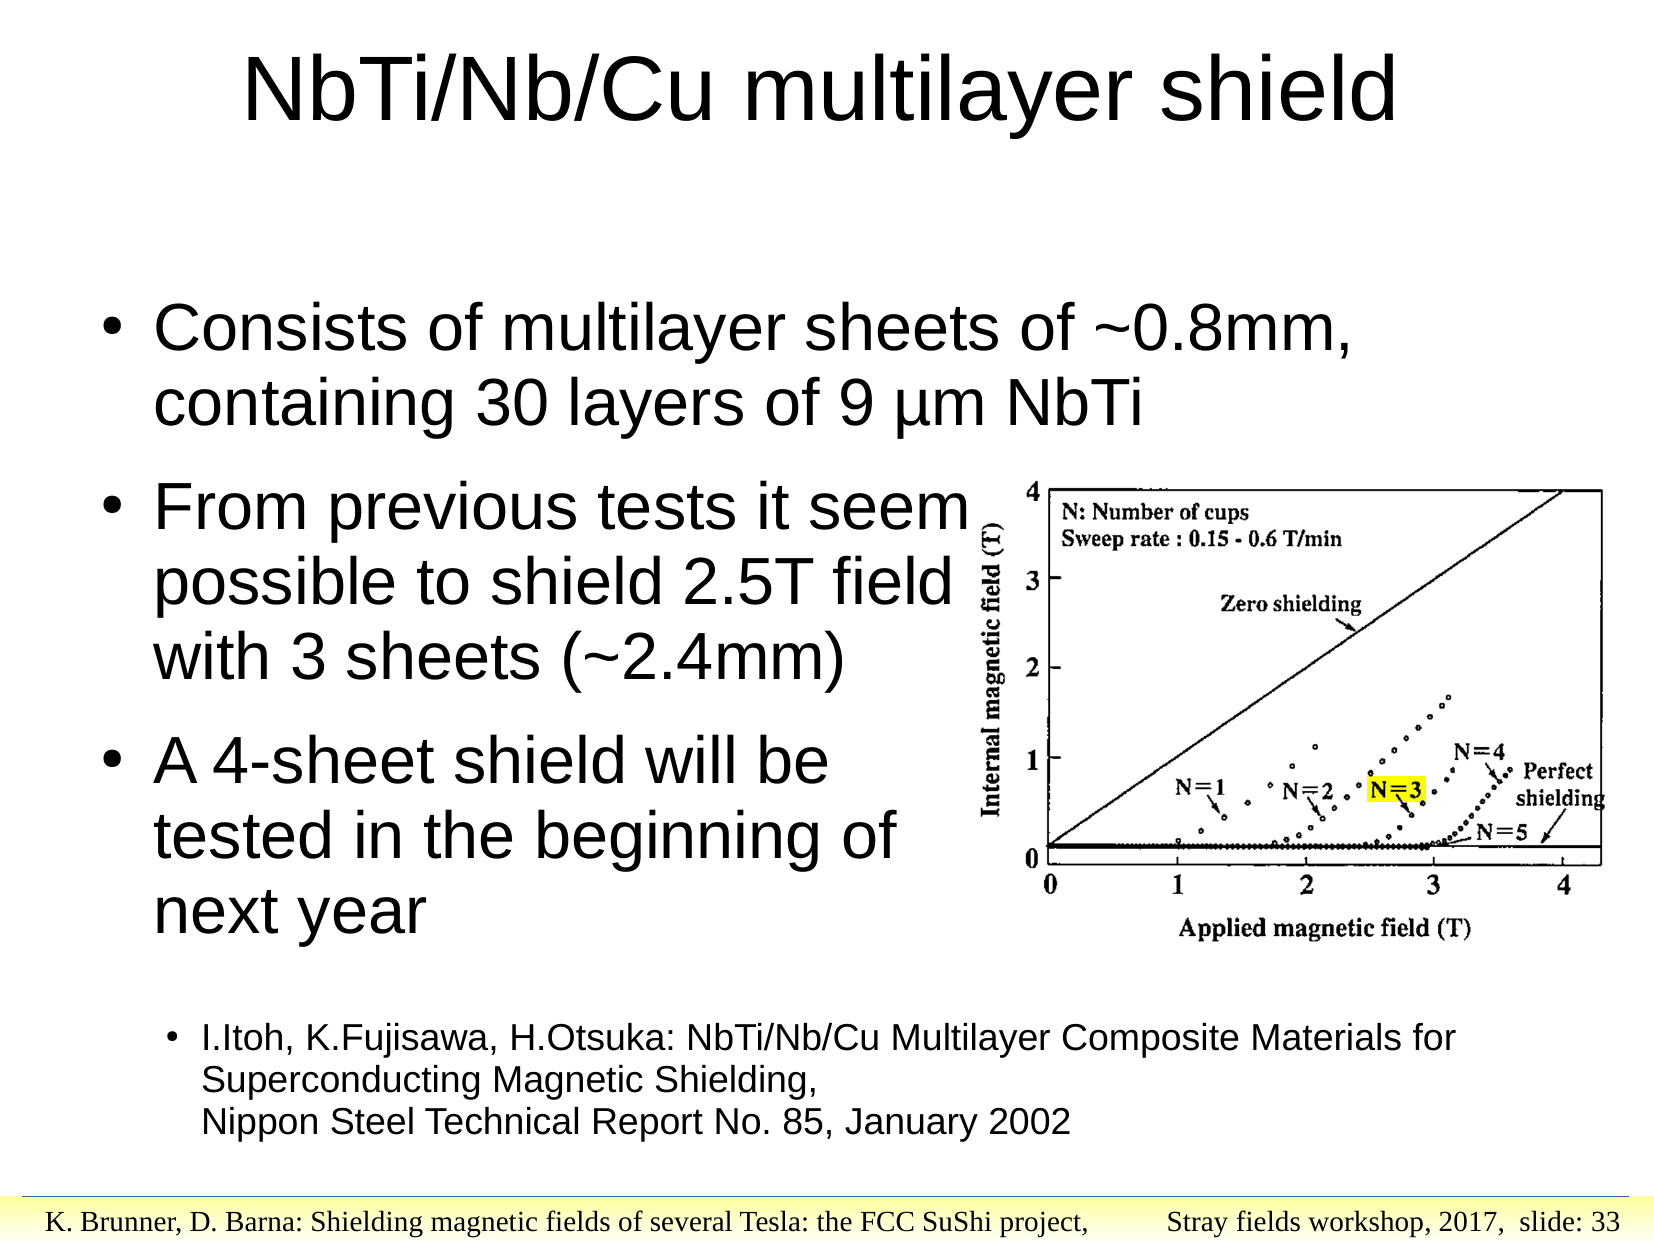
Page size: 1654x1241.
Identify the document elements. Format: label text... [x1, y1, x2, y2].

title NbTi/Nb/Cu multilayer shield [77, 31, 1566, 148]
list Consists of multilayer sheets of ~0.8mm, containing 30 layers of 9 µm NbTi From previous tests it seems possible to shield 2.5T field with 3 sheets (~2.4mm) A 4-sheet shield will be tested in the beginning of next year [82, 290, 1571, 1010]
picture [968, 469, 1619, 945]
text_box I.Itoh, K.Fujisawa, H.Otsuka: NbTi/Nb/Cu Multilayer Composite Materials for Superconducting Magnetic Shielding, Nippon Steel Technical Report No. 85, January 2002 [150, 1009, 1548, 1149]
